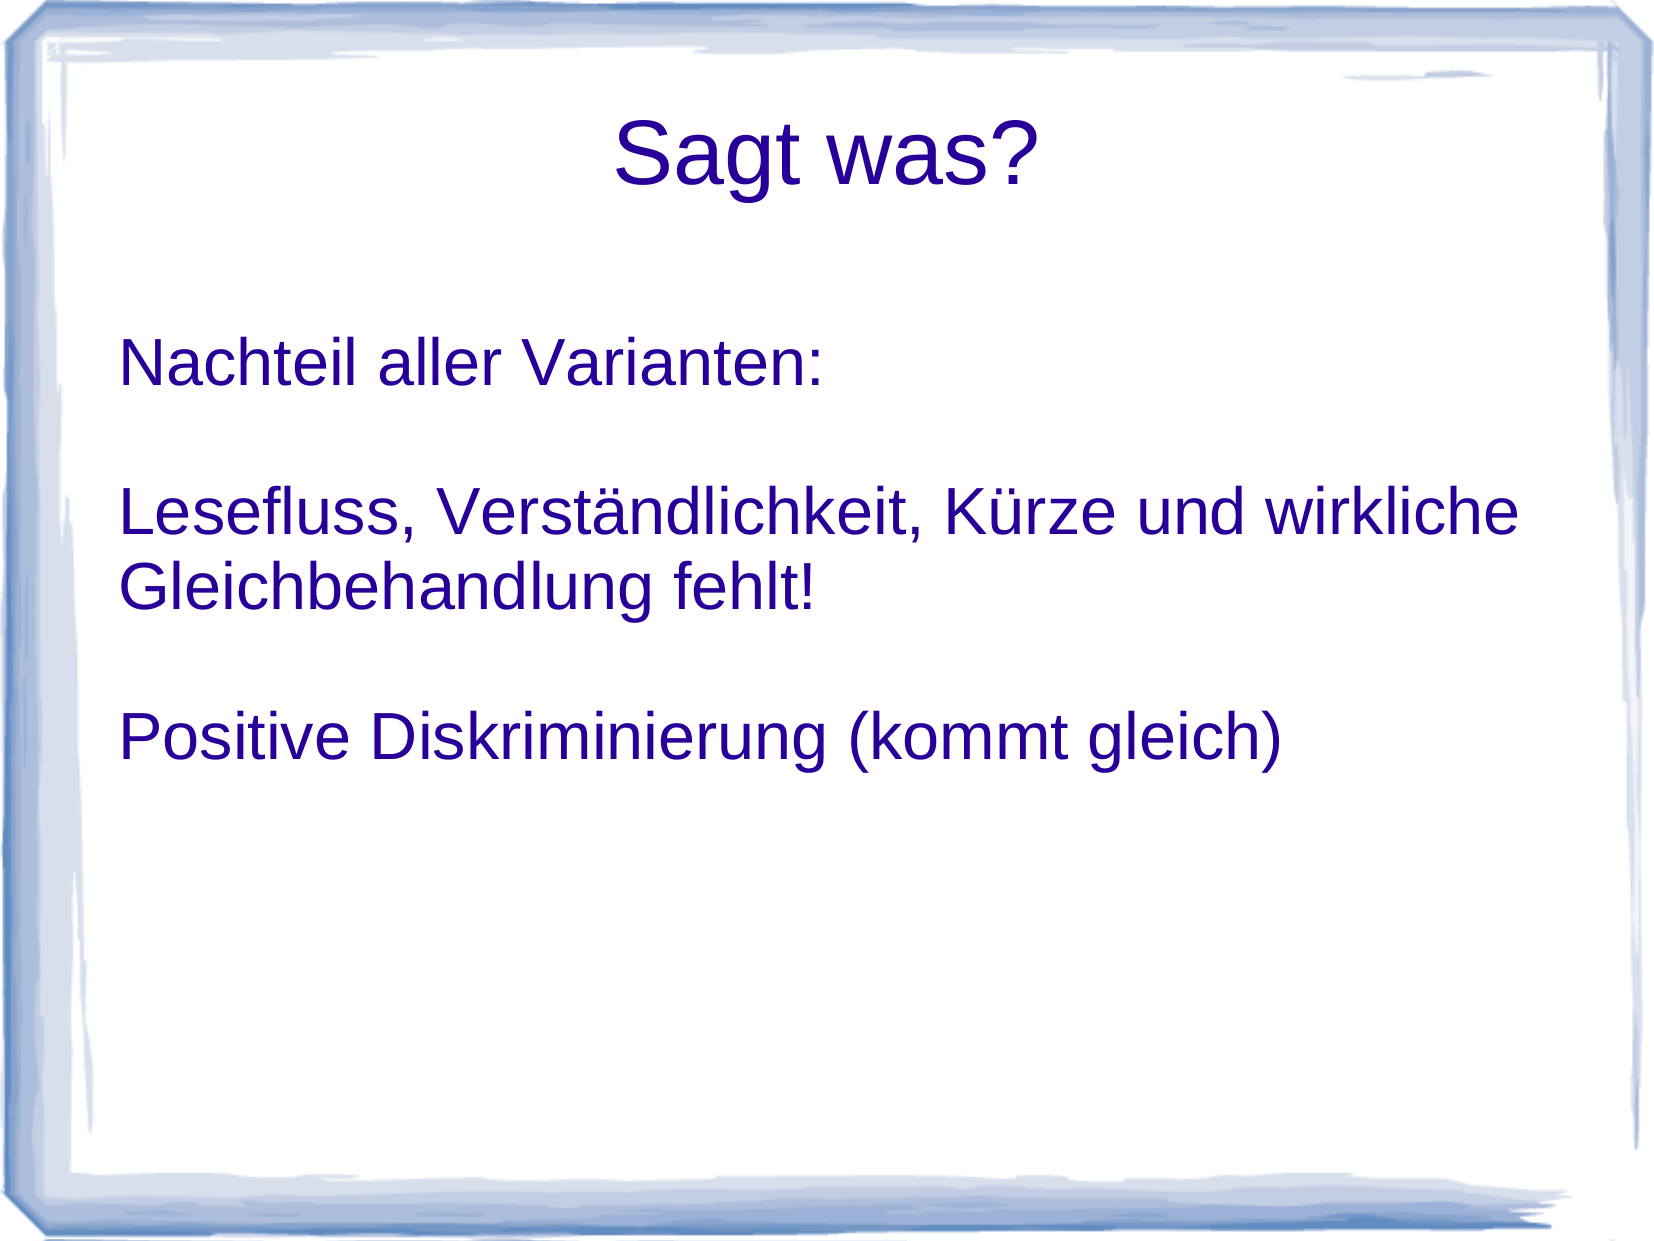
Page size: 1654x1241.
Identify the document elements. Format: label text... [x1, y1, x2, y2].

picture [0, 0, 1654, 1241]
subtitle Nachteil aller Varianten: Lesefluss, Verständlichkeit, Kürze und wirkliche Gleichbehandlung fehlt! Positive Diskriminierung (kommt gleich) [118, 324, 1571, 1148]
title Sagt was? [82, 49, 1571, 257]
